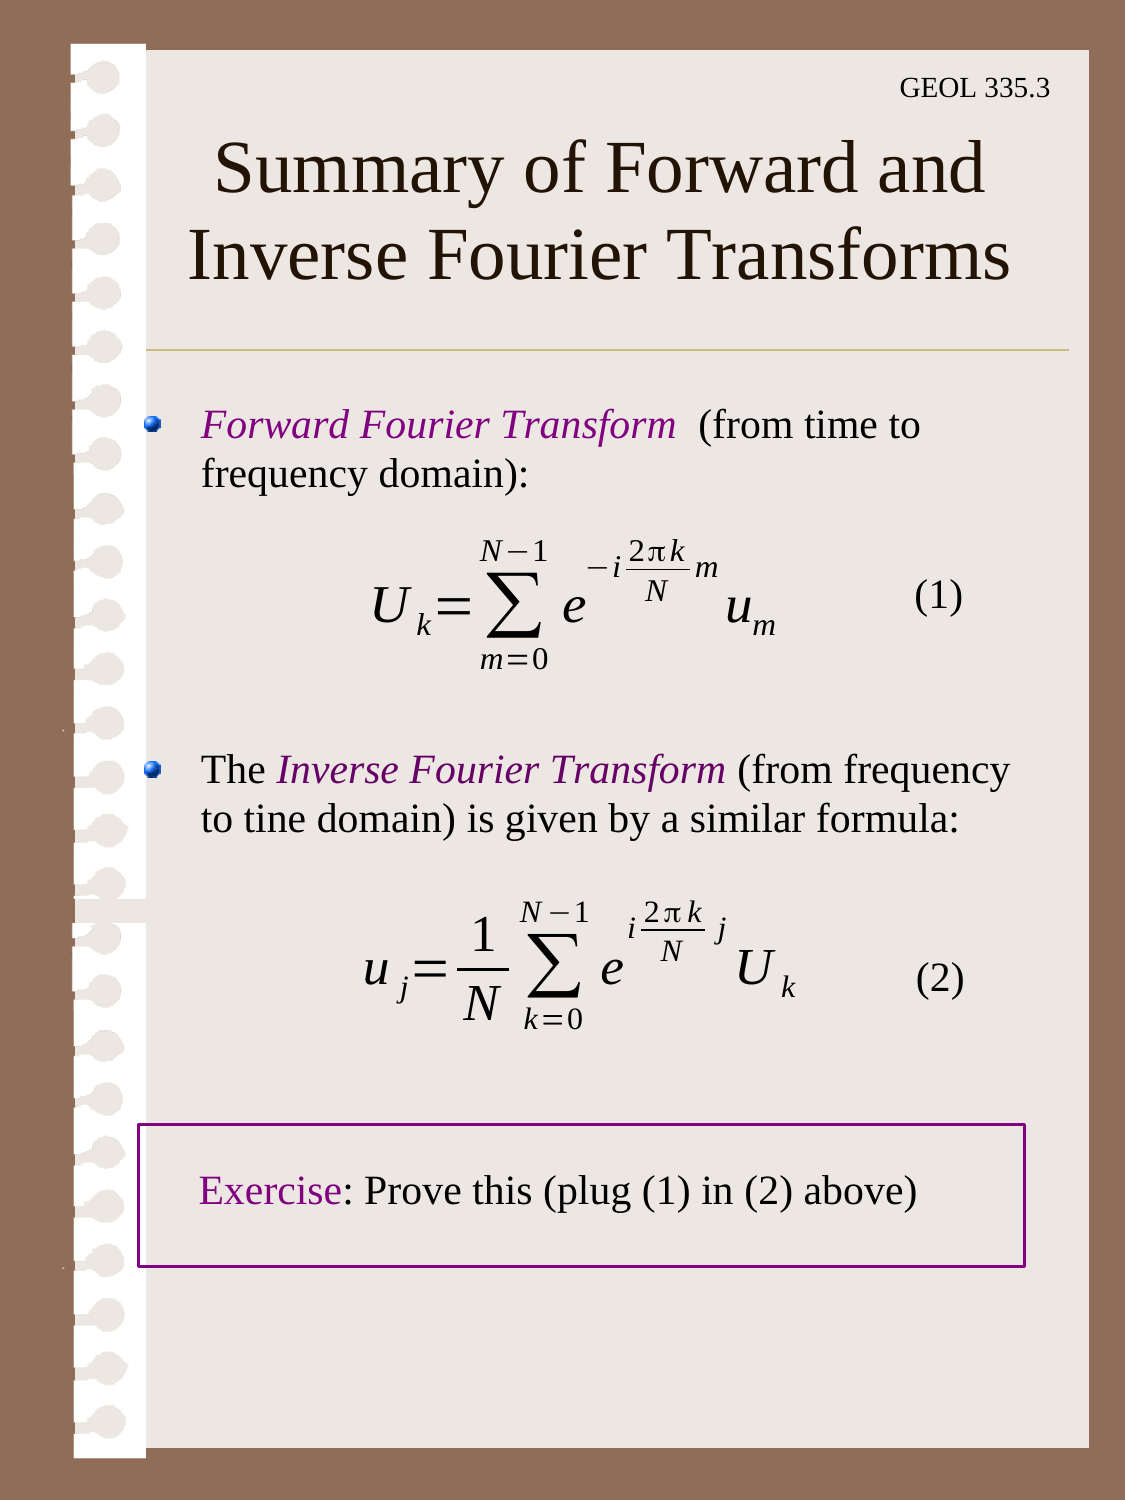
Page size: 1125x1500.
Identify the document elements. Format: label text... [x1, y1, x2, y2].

chart [349, 893, 808, 1038]
chart [355, 531, 790, 676]
text_box (1) [914, 568, 1013, 616]
text_box Exercise: Prove this (plug (1) in (2) above) [183, 1157, 1010, 1225]
title Summary of Forward and Inverse Fourier Transforms [131, 83, 1069, 334]
text_box (2) [915, 951, 1015, 1000]
text_box Forward Fourier Transform (from time to frequency domain): The Inverse Fourier Transform (from frequency to tine domain) is given by a similar formula: [129, 390, 1068, 1335]
